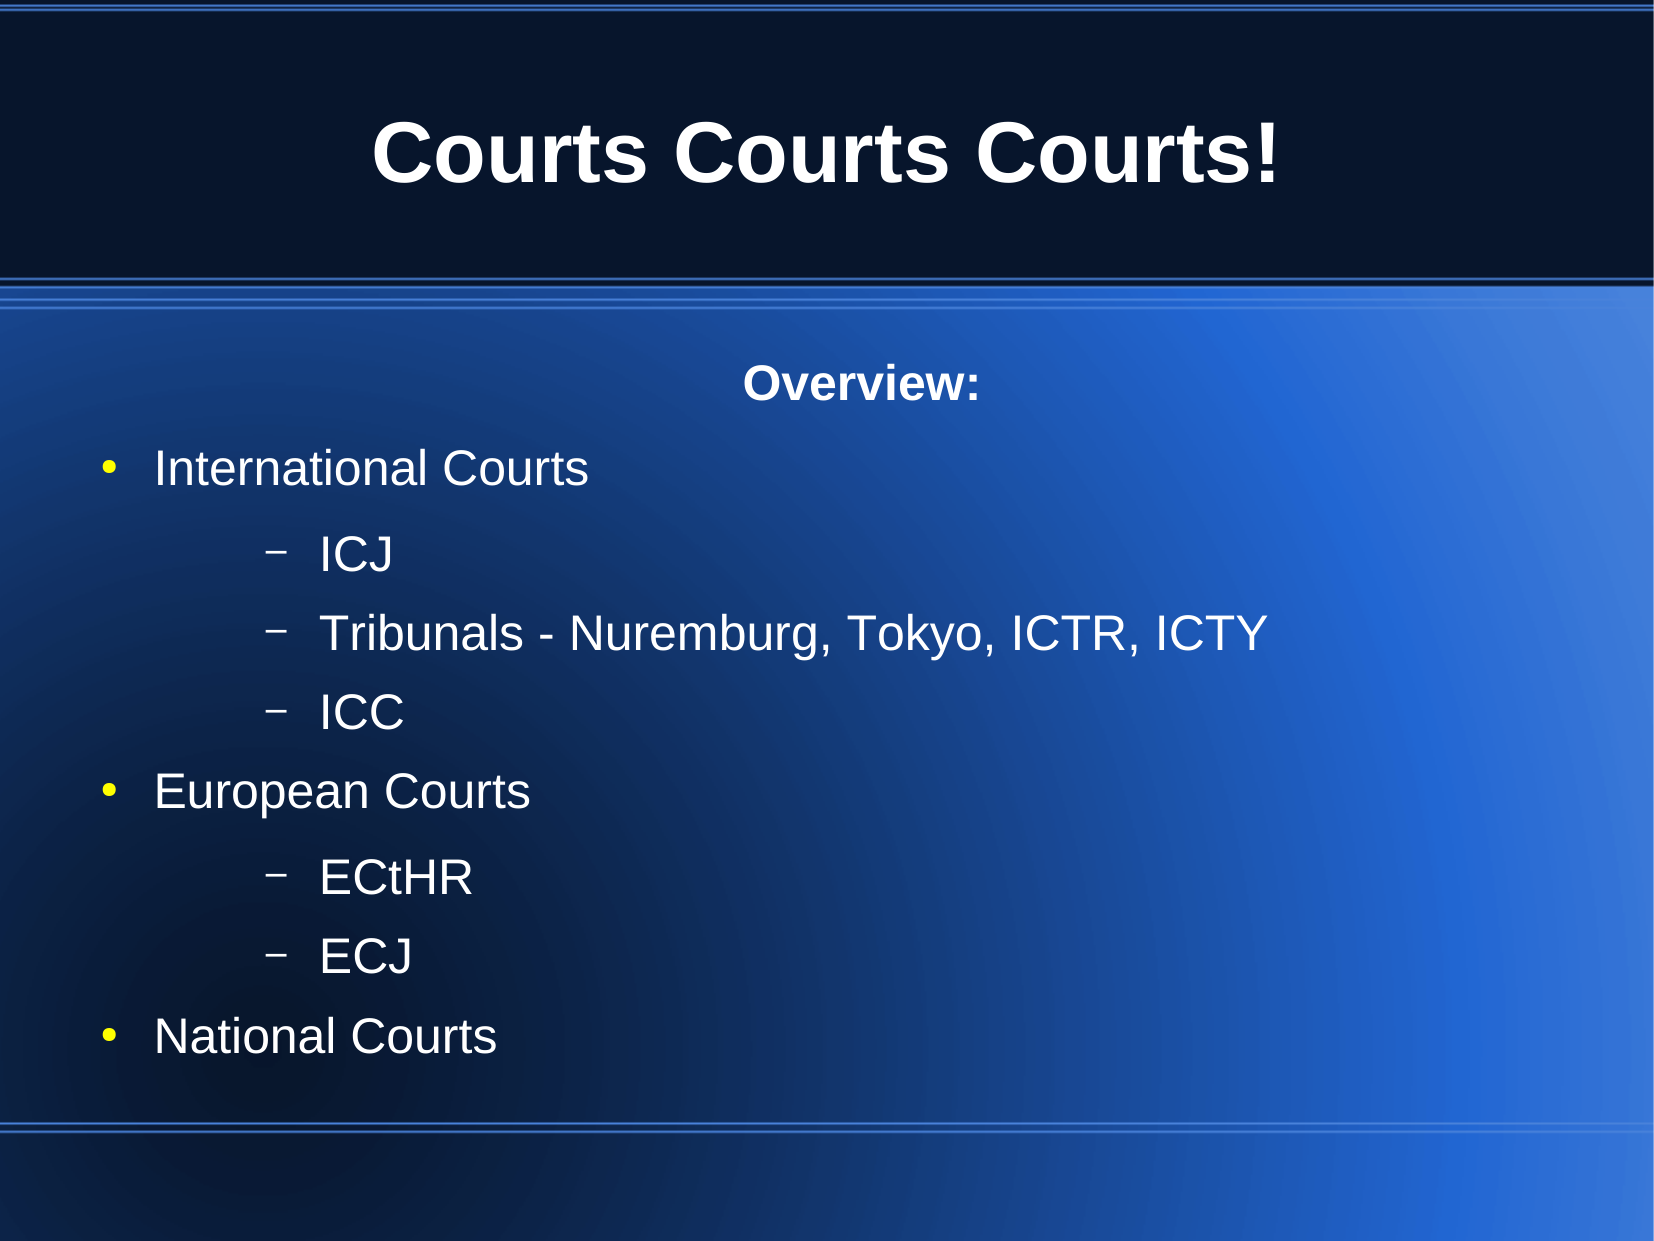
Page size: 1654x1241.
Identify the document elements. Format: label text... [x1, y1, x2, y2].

list Overview: International Courts ICJ Tribunals - Nuremburg, Tokyo, ICTR, ICTY ICC European Courts ECtHR ECJ National Courts [82, 355, 1571, 1065]
title Courts Courts Courts! [82, 49, 1571, 257]
picture [0, 0, 1654, 1241]
